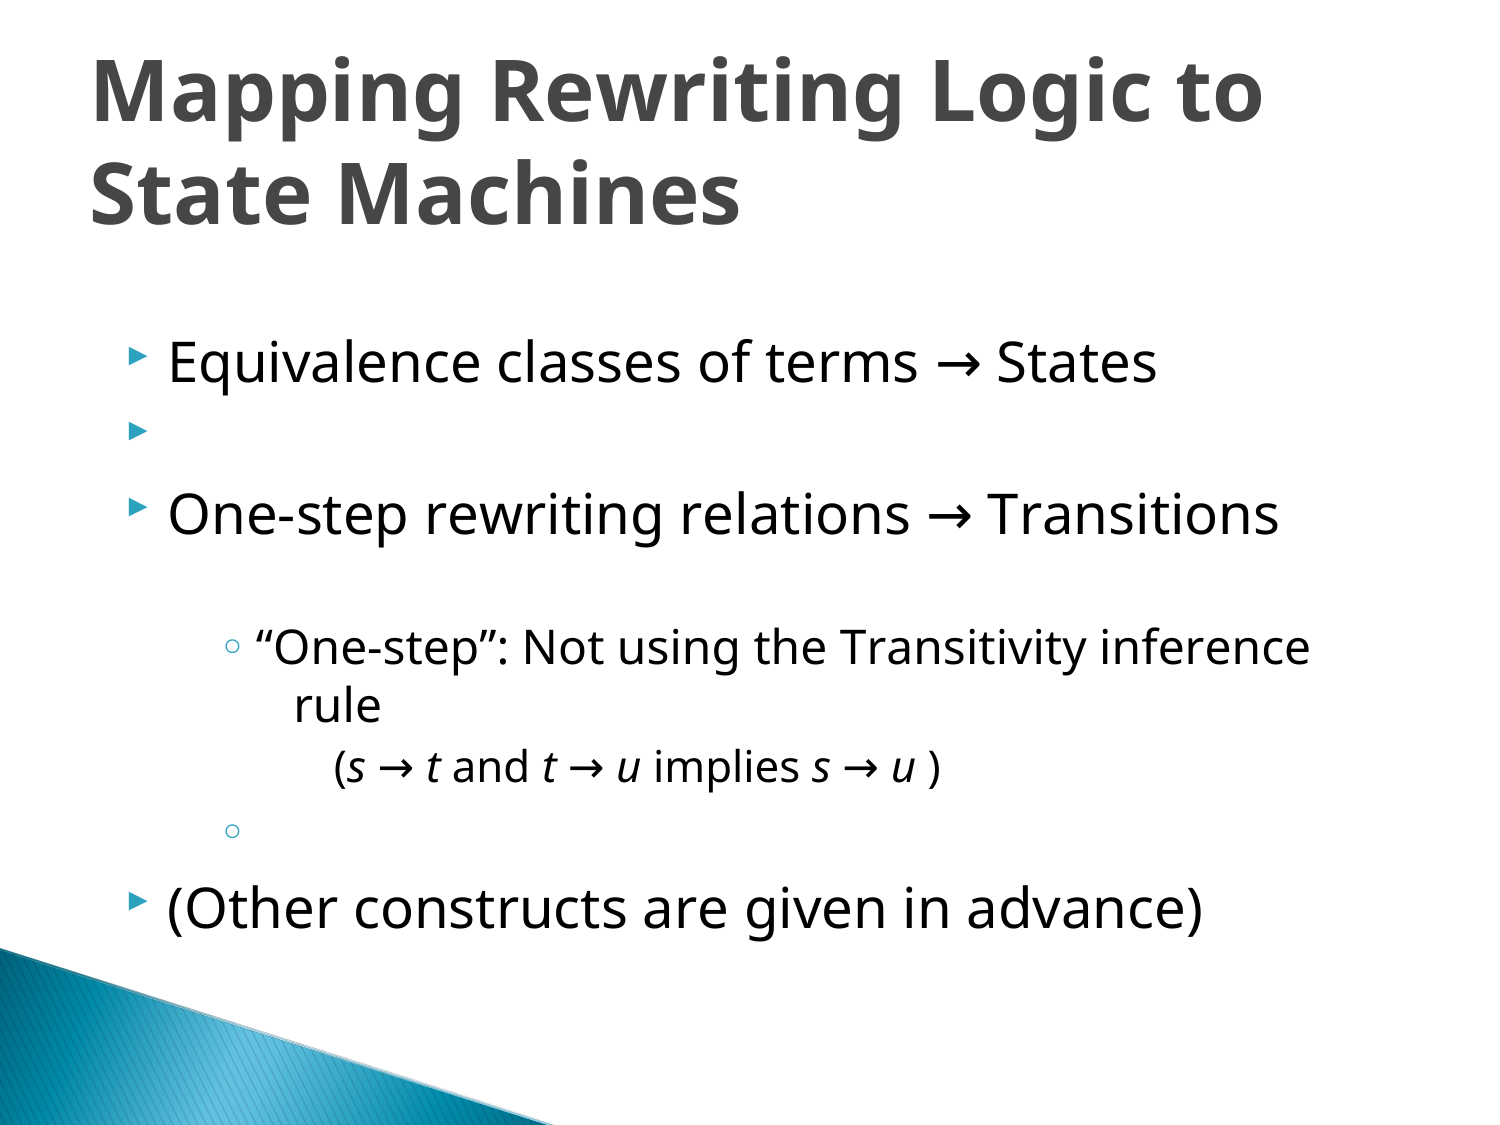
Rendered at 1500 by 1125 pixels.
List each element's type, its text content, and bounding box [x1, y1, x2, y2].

list Equivalence classes of terms → States One-step rewriting relations → Transitions “One-step”: Not using the Transitivity inference rule (s → t and t → u implies s → u ) (Other constructs are given in advance) [75, 242, 1426, 987]
title Mapping Rewriting Logic to State Machines [75, 28, 1426, 242]
